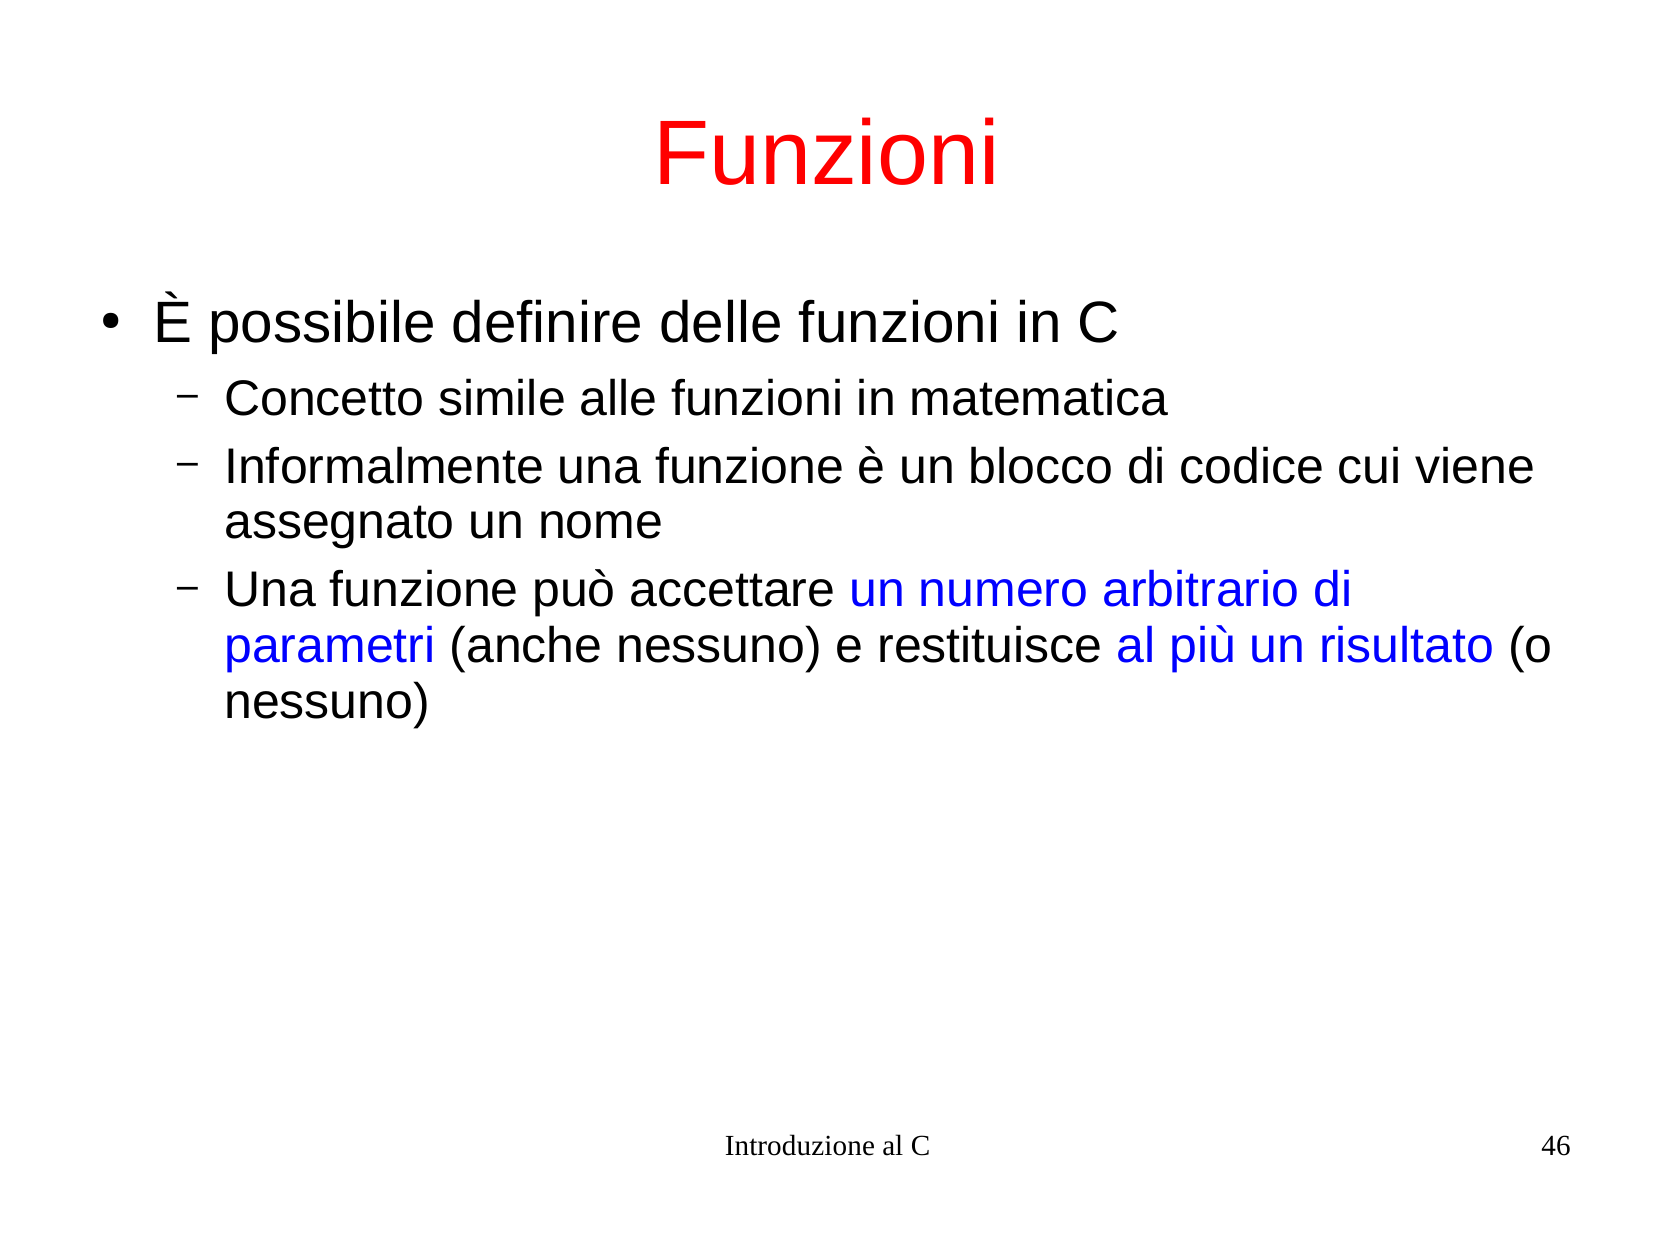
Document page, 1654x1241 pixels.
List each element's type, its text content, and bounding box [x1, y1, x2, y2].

list È possibile definire delle funzioni in C Concetto simile alle funzioni in matematica Informalmente una funzione è un blocco di codice cui viene assegnato un nome Una funzione può accettare un numero arbitrario di parametri (anche nessuno) e restituisce al più un risultato (o nessuno) [82, 290, 1571, 1109]
title Funzioni [82, 49, 1571, 257]
